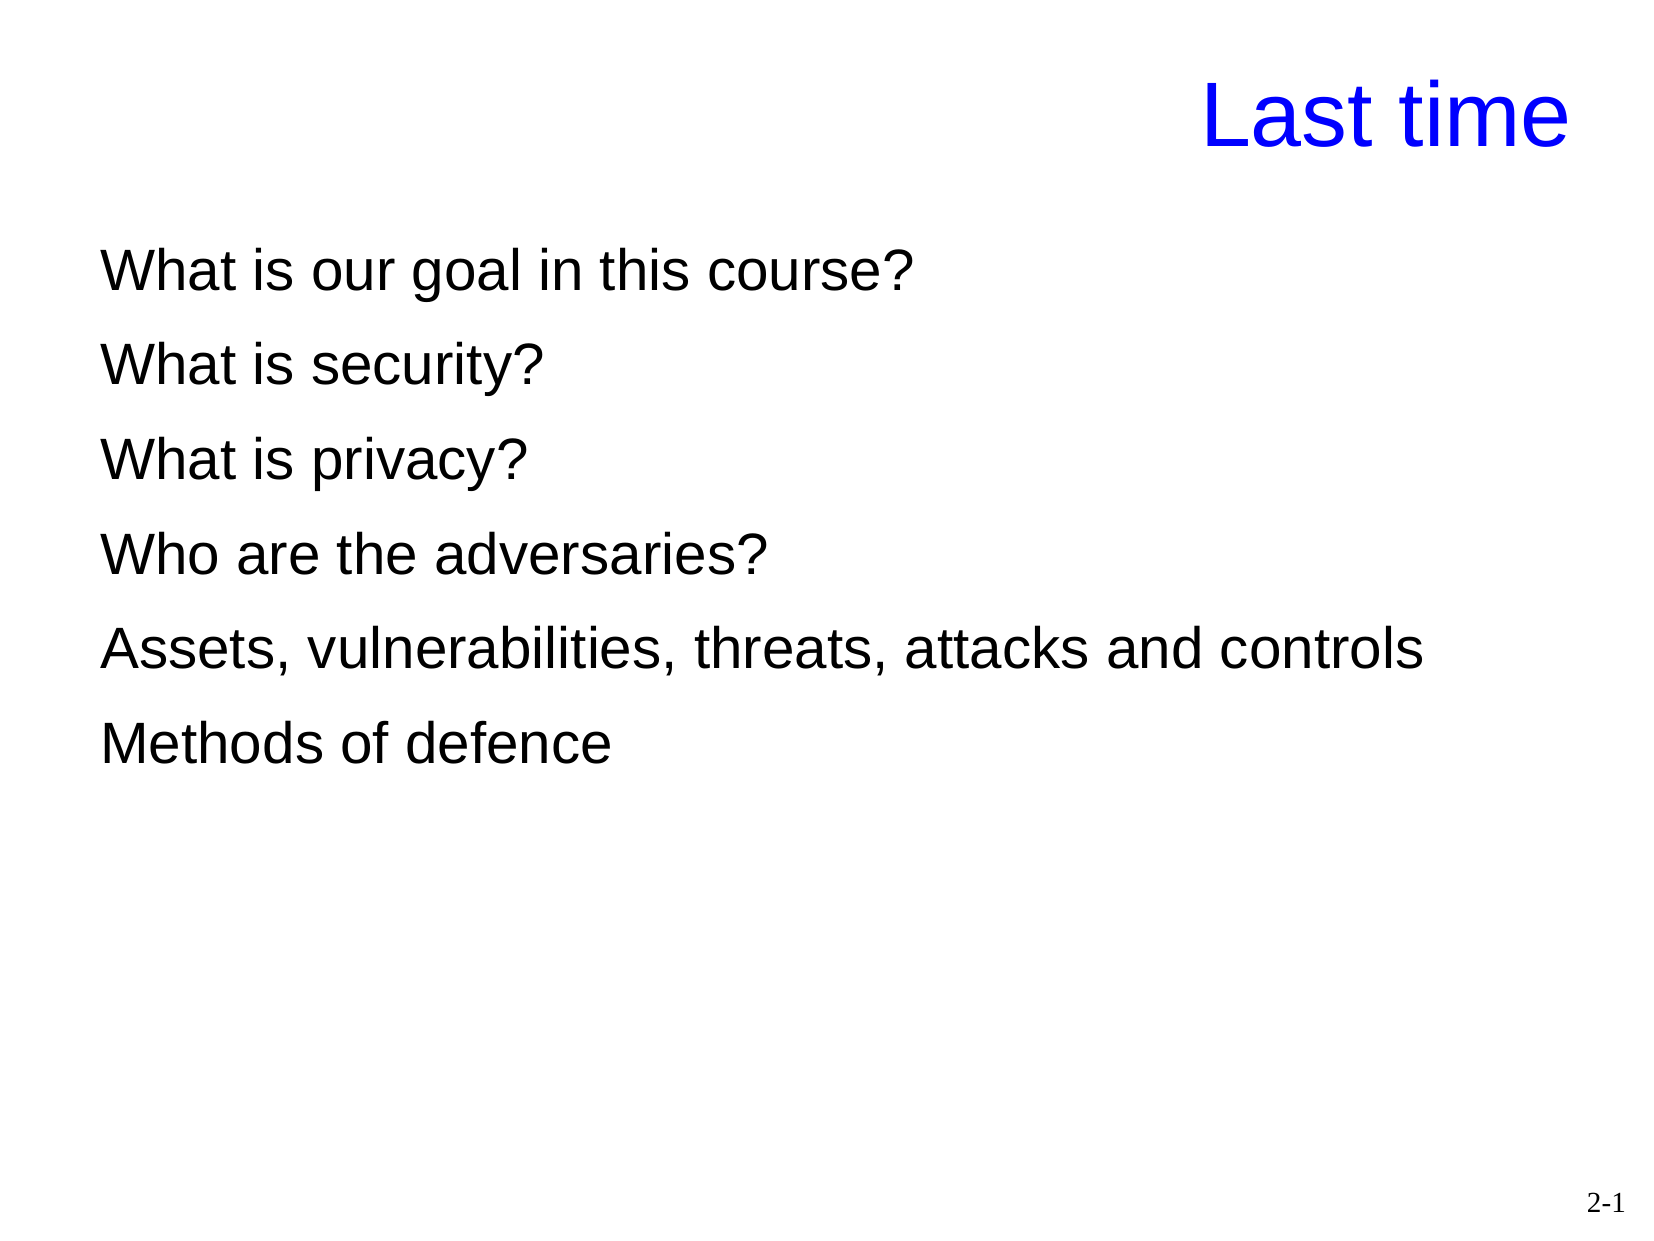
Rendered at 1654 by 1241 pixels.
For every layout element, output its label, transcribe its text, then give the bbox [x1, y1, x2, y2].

title Last time [84, 18, 1573, 211]
list What is our goal in this course? What is security? What is privacy? Who are the adversaries? Assets, vulnerabilities, threats, attacks and controls Methods of defence [82, 237, 1571, 1156]
